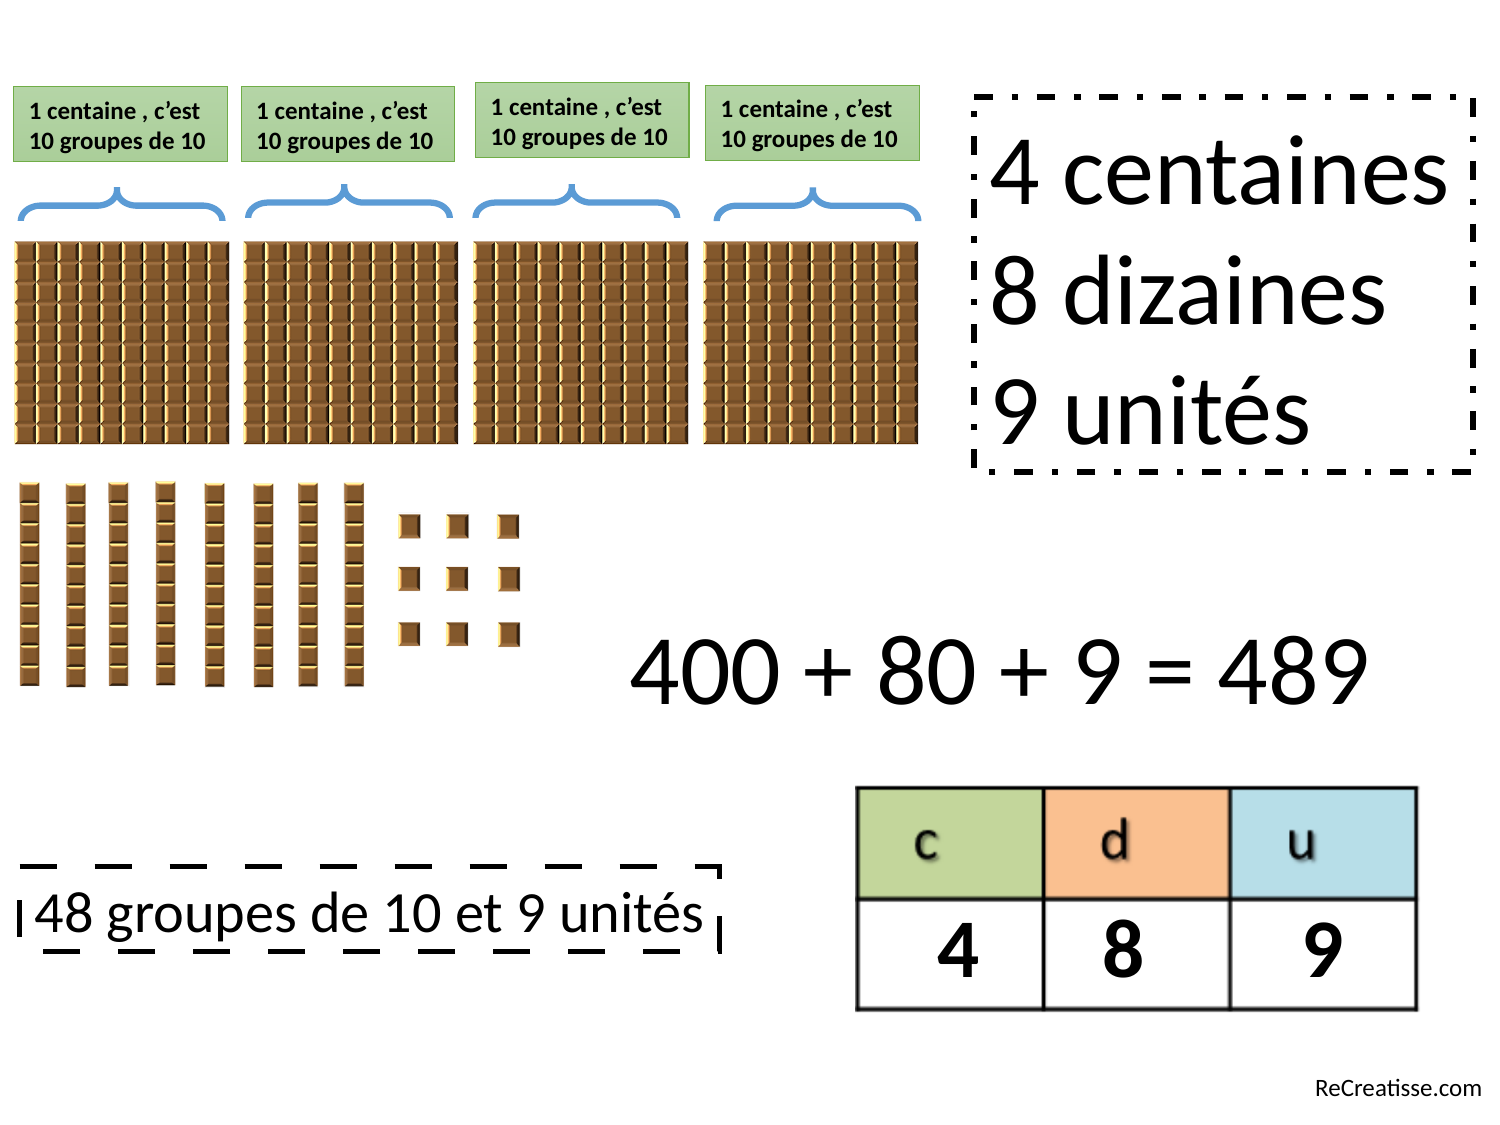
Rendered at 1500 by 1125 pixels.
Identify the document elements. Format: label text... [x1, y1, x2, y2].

text_box 1 centaine , c’est 10 groupes de 10 [706, 85, 919, 160]
text_box 400 + 80 + 9 = 489 [614, 597, 1385, 732]
text_box 4 [923, 886, 995, 1001]
text_box 1 centaine , c’est 10 groupes de 10 [14, 87, 227, 162]
picture [855, 781, 1422, 1014]
text_box 4 centaines 8 dizaines 9 unités [974, 97, 1473, 472]
text_box 1 centaine , c’est 10 groupes de 10 [476, 83, 689, 158]
text_box 48 groupes de 10 et 9 unités [20, 867, 720, 952]
picture [13, 240, 919, 688]
text_box 8 [1087, 886, 1159, 1001]
text_box 1 centaine , c’est 10 groupes de 10 [241, 87, 455, 162]
text_box 9 [1287, 886, 1359, 1001]
text_box ReCreatisse.com [1300, 1064, 1498, 1109]
